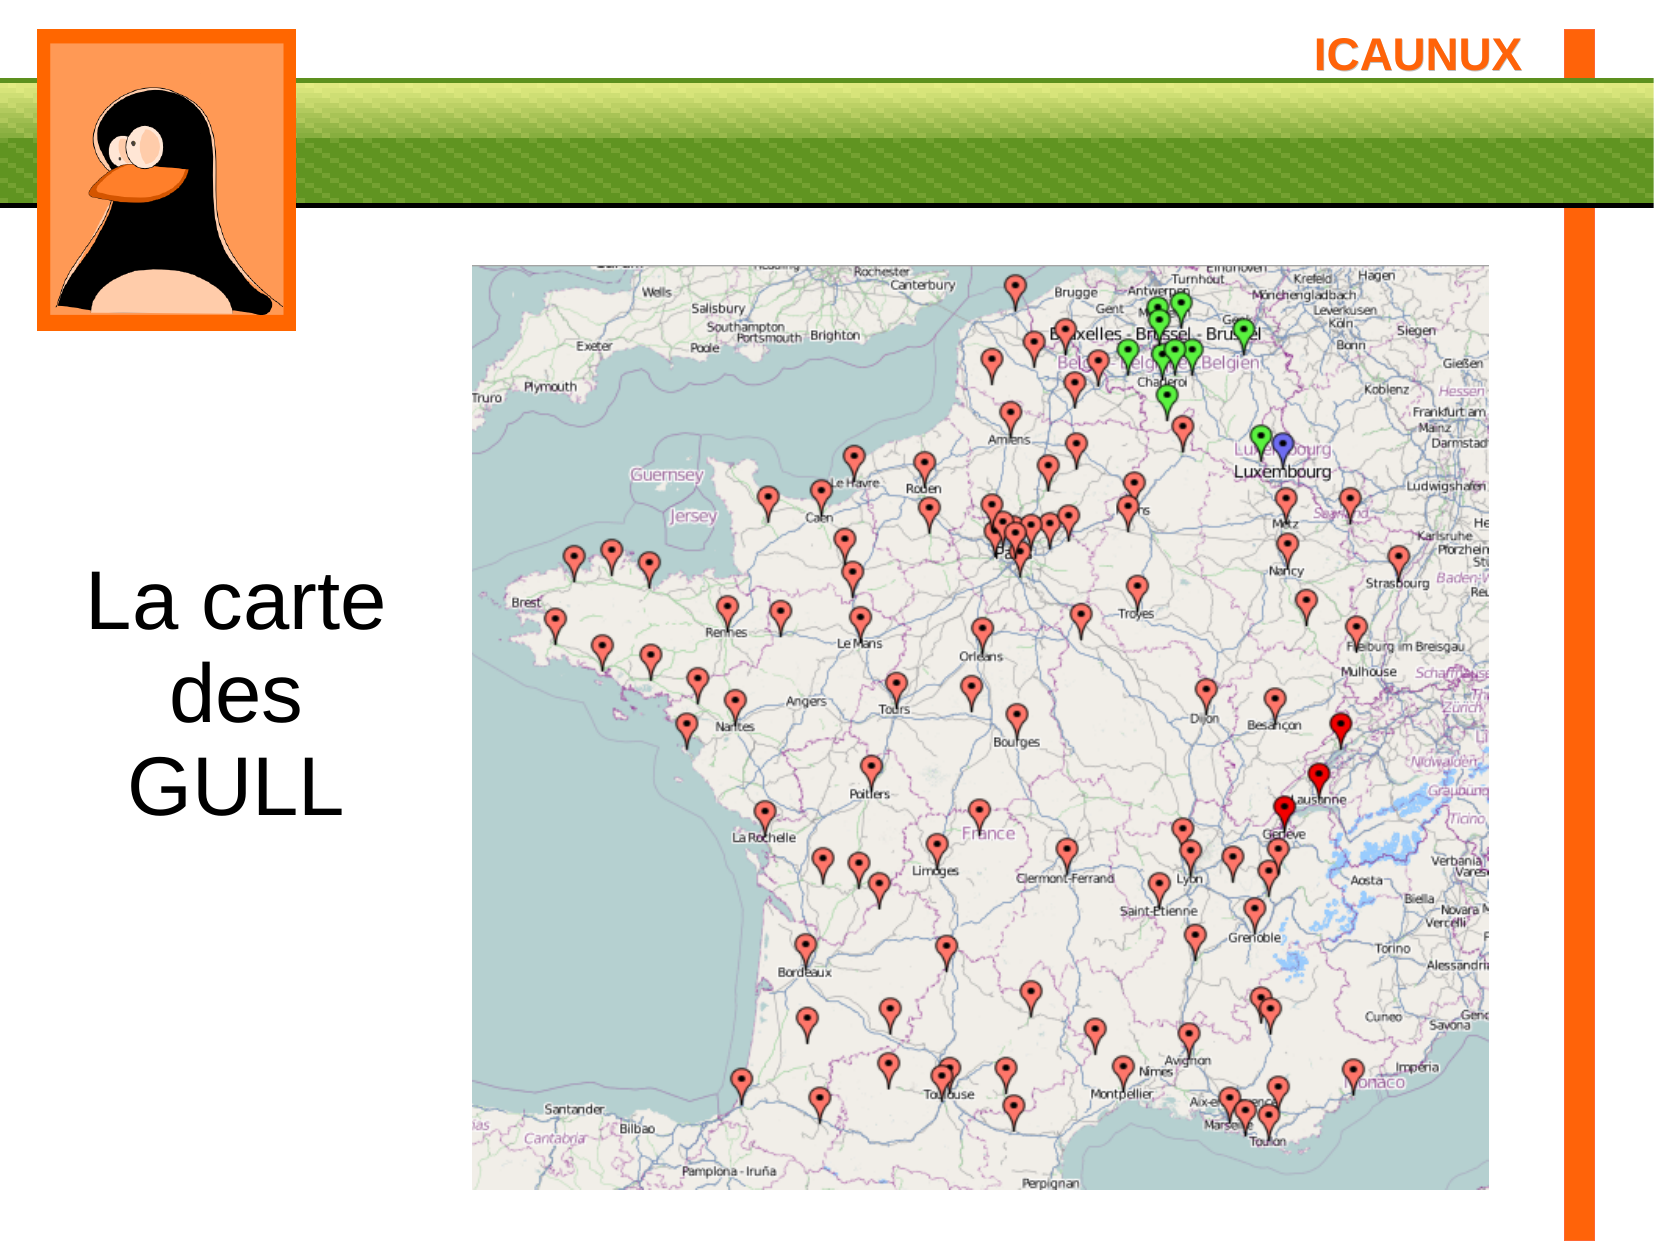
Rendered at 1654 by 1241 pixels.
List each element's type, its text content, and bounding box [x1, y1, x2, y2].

title La carte des GULL [59, 413, 414, 975]
picture [472, 265, 1489, 1190]
picture [0, 29, 1654, 331]
